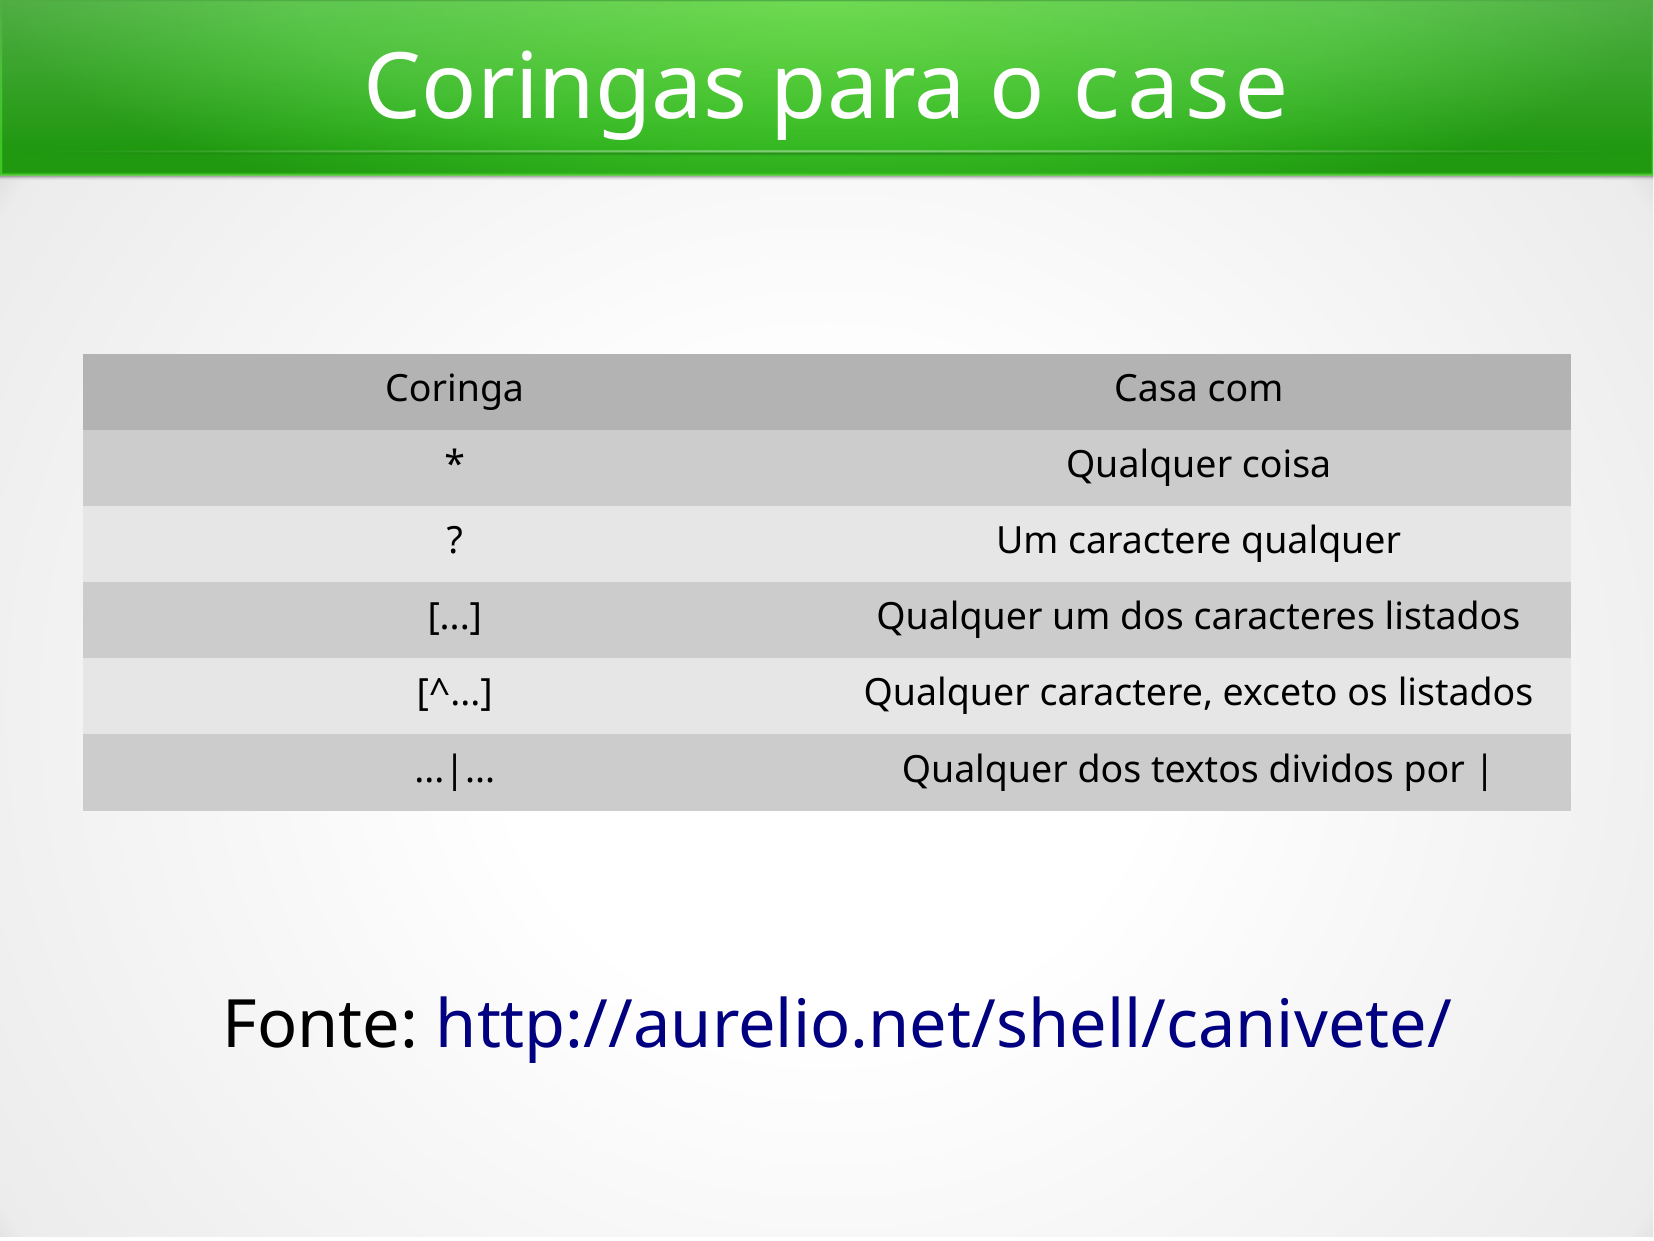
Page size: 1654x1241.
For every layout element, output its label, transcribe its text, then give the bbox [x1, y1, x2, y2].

table_cell ...|... [83, 734, 827, 811]
table_cell [...] [83, 582, 827, 658]
text_box Fonte: http://aurelio.net/shell/canivete/ [207, 968, 1446, 1059]
table_cell Qualquer um dos caracteres listados [827, 582, 1571, 658]
table_header Casa com [827, 354, 1571, 430]
table_cell [^...] [83, 658, 827, 734]
table_cell Qualquer caractere, exceto os listados [827, 658, 1571, 734]
table_cell Qualquer coisa [827, 430, 1571, 506]
table_cell * [83, 430, 827, 506]
table_header Coringa [83, 354, 827, 430]
table_cell Qualquer dos textos dividos por | [827, 734, 1571, 811]
table_cell Um caractere qualquer [827, 506, 1571, 582]
table_cell ? [83, 506, 827, 582]
picture [0, 0, 1654, 1237]
title Coringas para o case [82, 11, 1571, 154]
